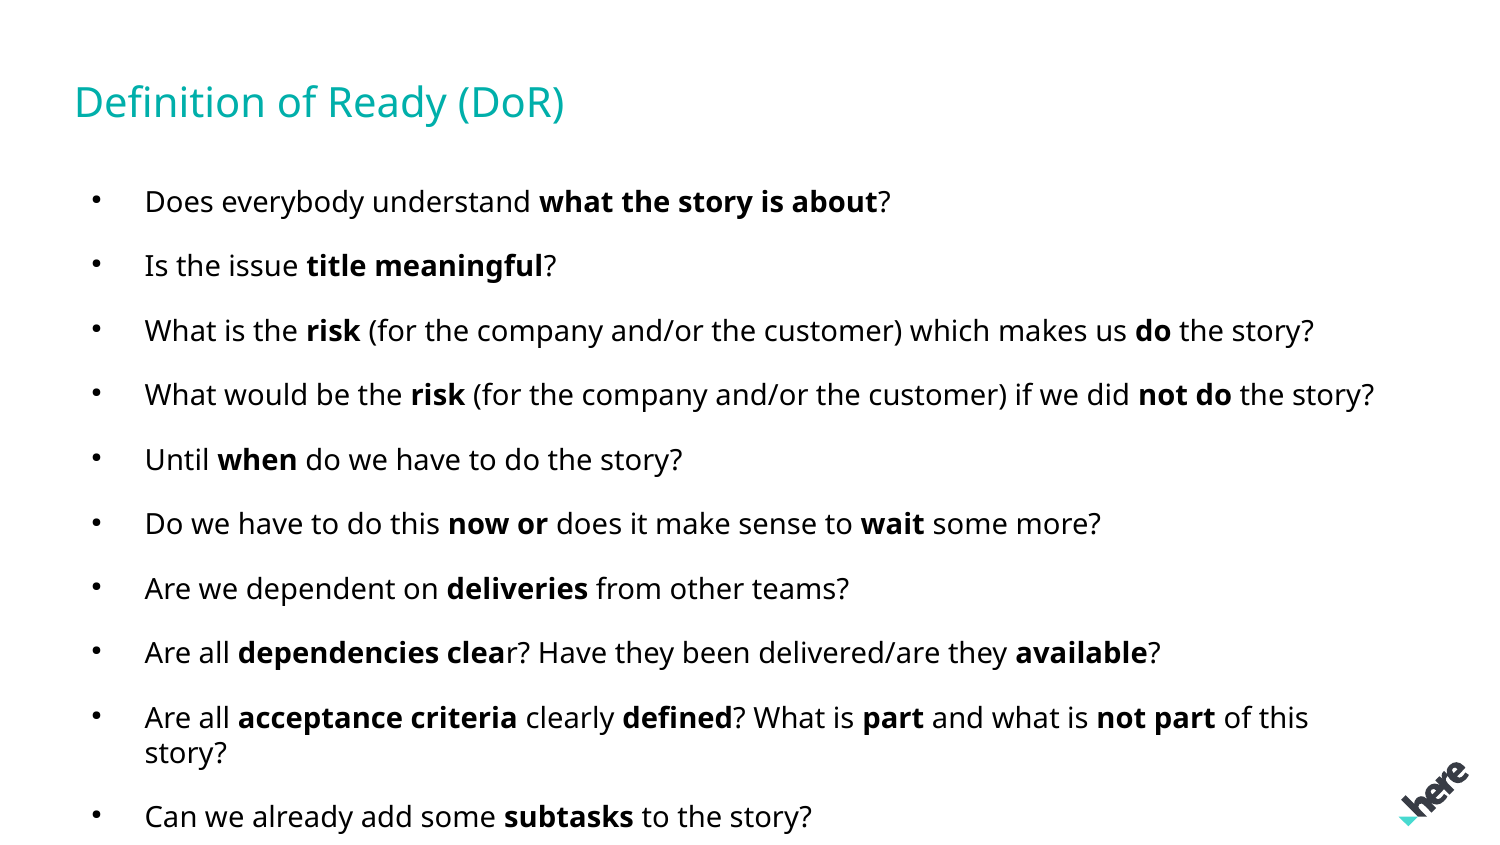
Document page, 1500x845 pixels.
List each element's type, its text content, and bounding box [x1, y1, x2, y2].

list Does everybody understand what the story is about? Is the issue title meaningful? What is the risk (for the company and/or the customer) which makes us do the story? What would be the risk (for the company and/or the customer) if we did not do the story? Until when do we have to do the story? Do we have to do this now or does it make sense to wait some more? Are we dependent on deliveries from other teams? Are all dependencies clear? Have they been delivered/are they available? Are all acceptance criteria clearly defined? What is part and what is not part of this story? Can we already add some subtasks to the story? [68, 180, 1388, 757]
title Definition of Ready (DoR) [68, 34, 1388, 130]
